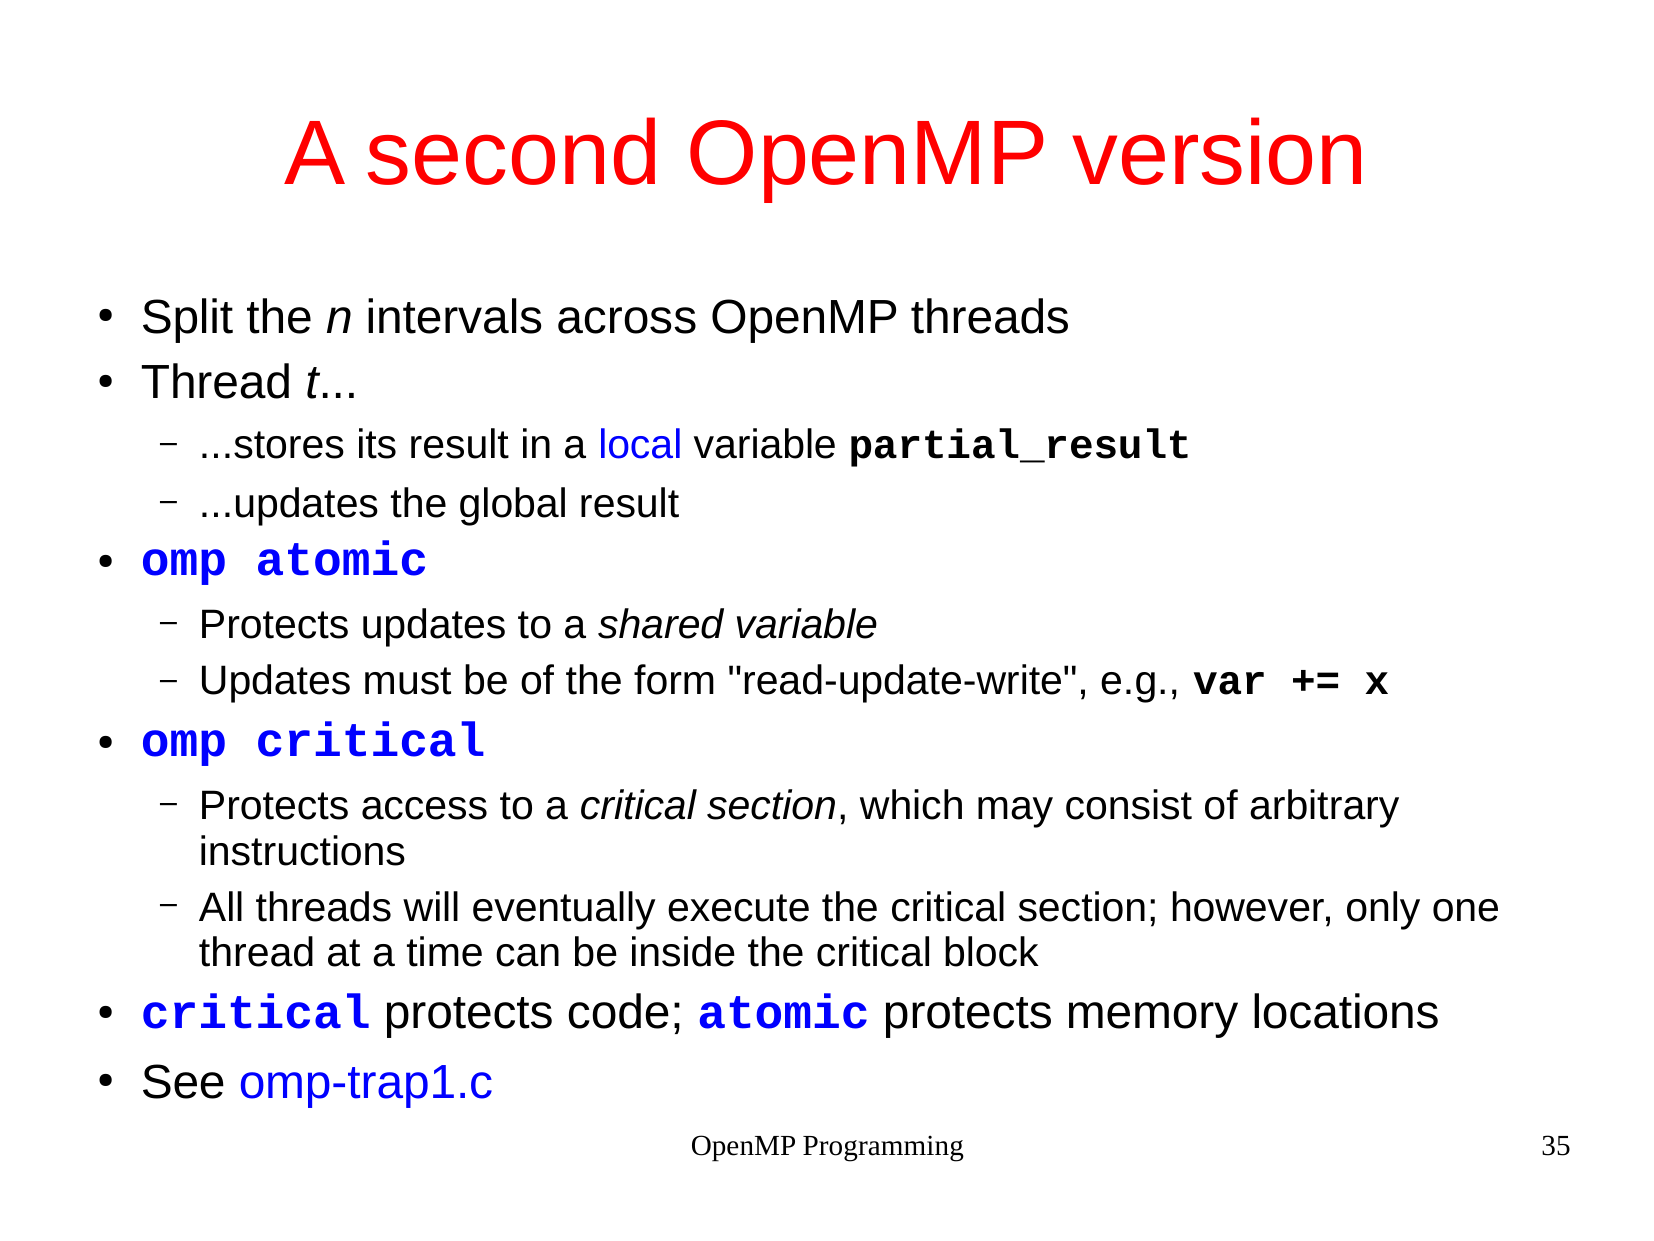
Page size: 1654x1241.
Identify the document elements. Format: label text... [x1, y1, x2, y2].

title A second OpenMP version [82, 49, 1571, 257]
list Split the n intervals across OpenMP threads Thread t... ...stores its result in a local variable partial_result ...updates the global result omp atomic Protects updates to a shared variable Updates must be of the form "read-update-write", e.g., var += x omp critical Protects access to a critical section, which may consist of arbitrary instructions All threads will eventually execute the critical section; however, only one thread at a time can be inside the critical block critical protects code; atomic protects memory locations See omp-trap1.c [82, 290, 1571, 1109]
